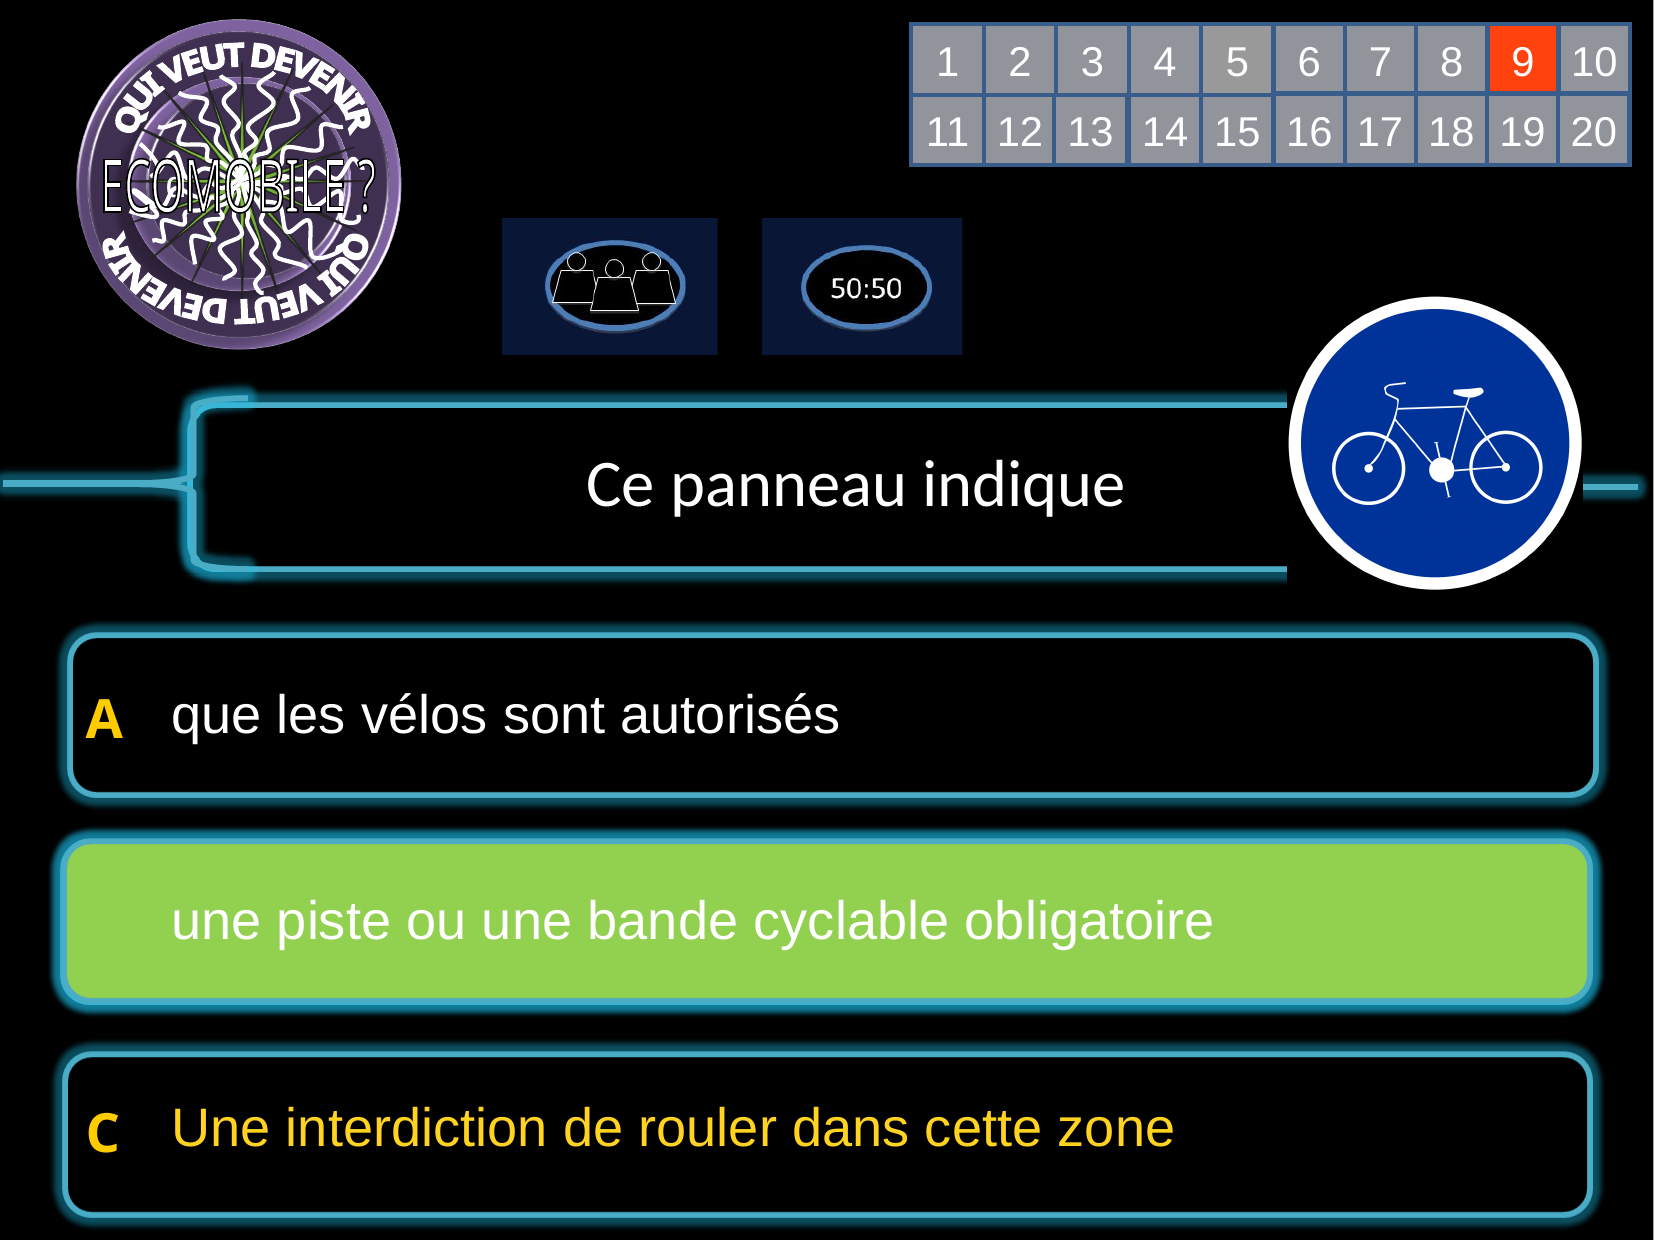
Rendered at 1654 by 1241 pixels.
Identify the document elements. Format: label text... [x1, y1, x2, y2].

list Une interdiction de rouler dans cette zone [171, 1057, 1548, 1199]
text_box 9 [1487, 24, 1558, 93]
picture [50, 615, 1616, 815]
picture [0, 295, 1654, 591]
text_box 6 [1273, 24, 1344, 93]
text_box 2 [983, 24, 1056, 94]
text_box 13 [1054, 94, 1127, 166]
picture [45, 1034, 1610, 1235]
picture [43, 821, 1610, 1022]
picture [53, 18, 402, 370]
list que les vélos sont autorisés [171, 643, 1548, 786]
title Ce panneau indique [200, 407, 1287, 573]
list une piste ou une bande cyclable obligatoire [171, 850, 1548, 993]
text_box 19 [1486, 93, 1558, 166]
text_box 14 [1128, 94, 1201, 166]
text_box 18 [1415, 93, 1486, 166]
text_box 10 [1558, 24, 1630, 93]
text_box 12 [983, 94, 1054, 166]
text_box 5 [1201, 24, 1273, 94]
text_box 8 [1416, 24, 1487, 93]
text_box 7 [1344, 24, 1416, 93]
text_box 3 [1056, 24, 1128, 95]
text_box 17 [1345, 93, 1415, 166]
text_box 16 [1273, 93, 1345, 166]
text_box 20 [1558, 93, 1630, 166]
text_box 1 [911, 24, 983, 94]
text_box 15 [1201, 94, 1273, 166]
text_box 11 [911, 94, 983, 166]
text_box 4 [1128, 24, 1201, 94]
